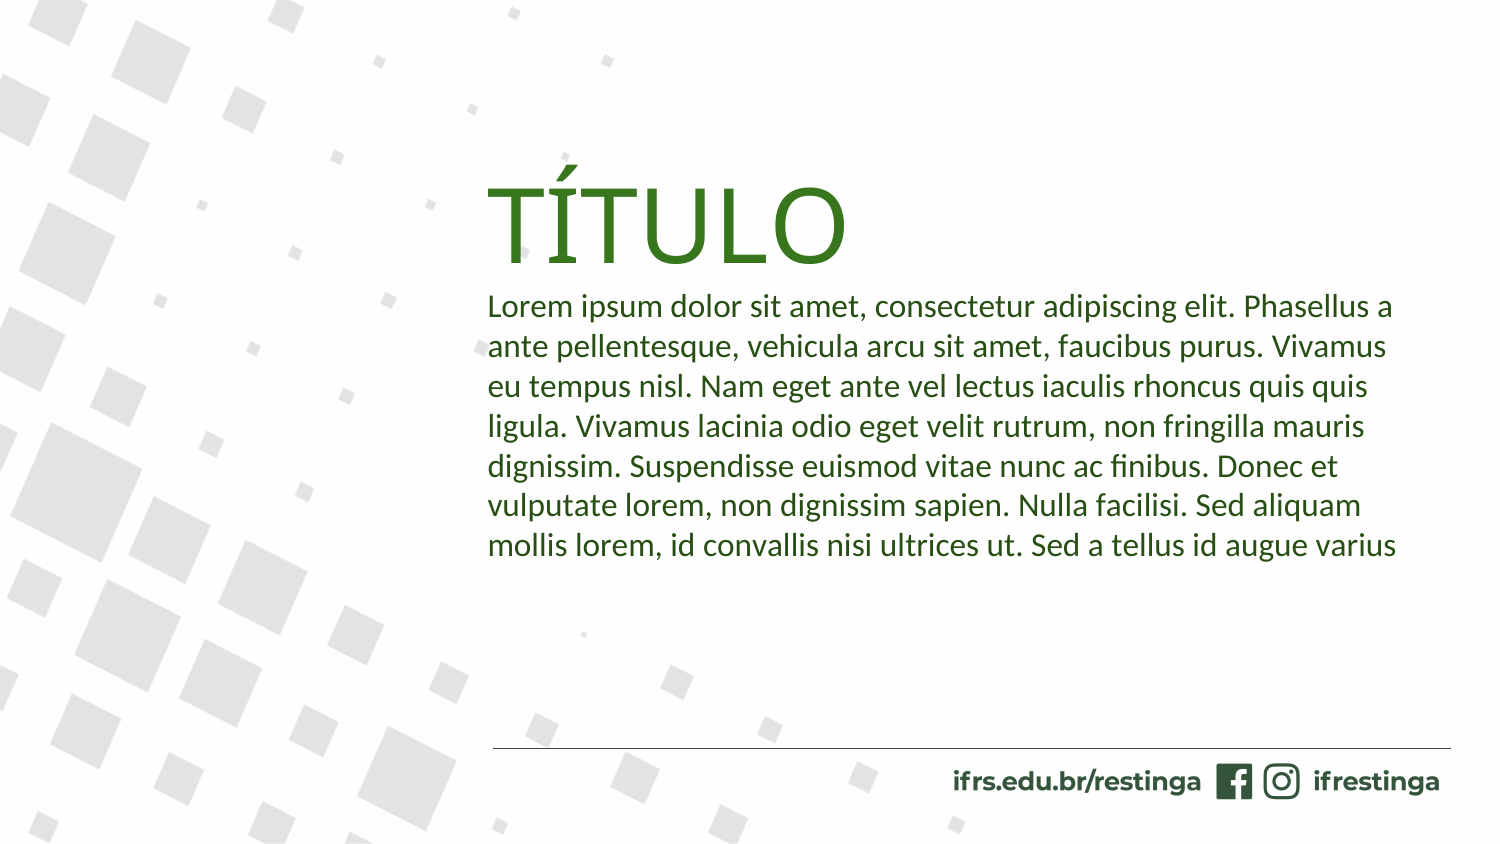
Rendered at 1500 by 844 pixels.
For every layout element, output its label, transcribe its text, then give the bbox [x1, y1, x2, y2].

text_box TÍTULO Lorem ipsum dolor sit amet, consectetur adipiscing elit. Phasellus a ante pellentesque, vehicula arcu sit amet, faucibus purus. Vivamus eu tempus nisl. Nam eget ante vel lectus iaculis rhoncus quis quis ligula. Vivamus lacinia odio eget velit rutrum, non fringilla mauris dignissim. Suspendisse euismod vitae nunc ac finibus. Donec et vulputate lorem, non dignissim sapien. Nulla facilisi. Sed aliquam mollis lorem, id convallis nisi ultrices ut. Sed a tellus id augue varius [472, 144, 1433, 472]
picture [0, 0, 1500, 844]
